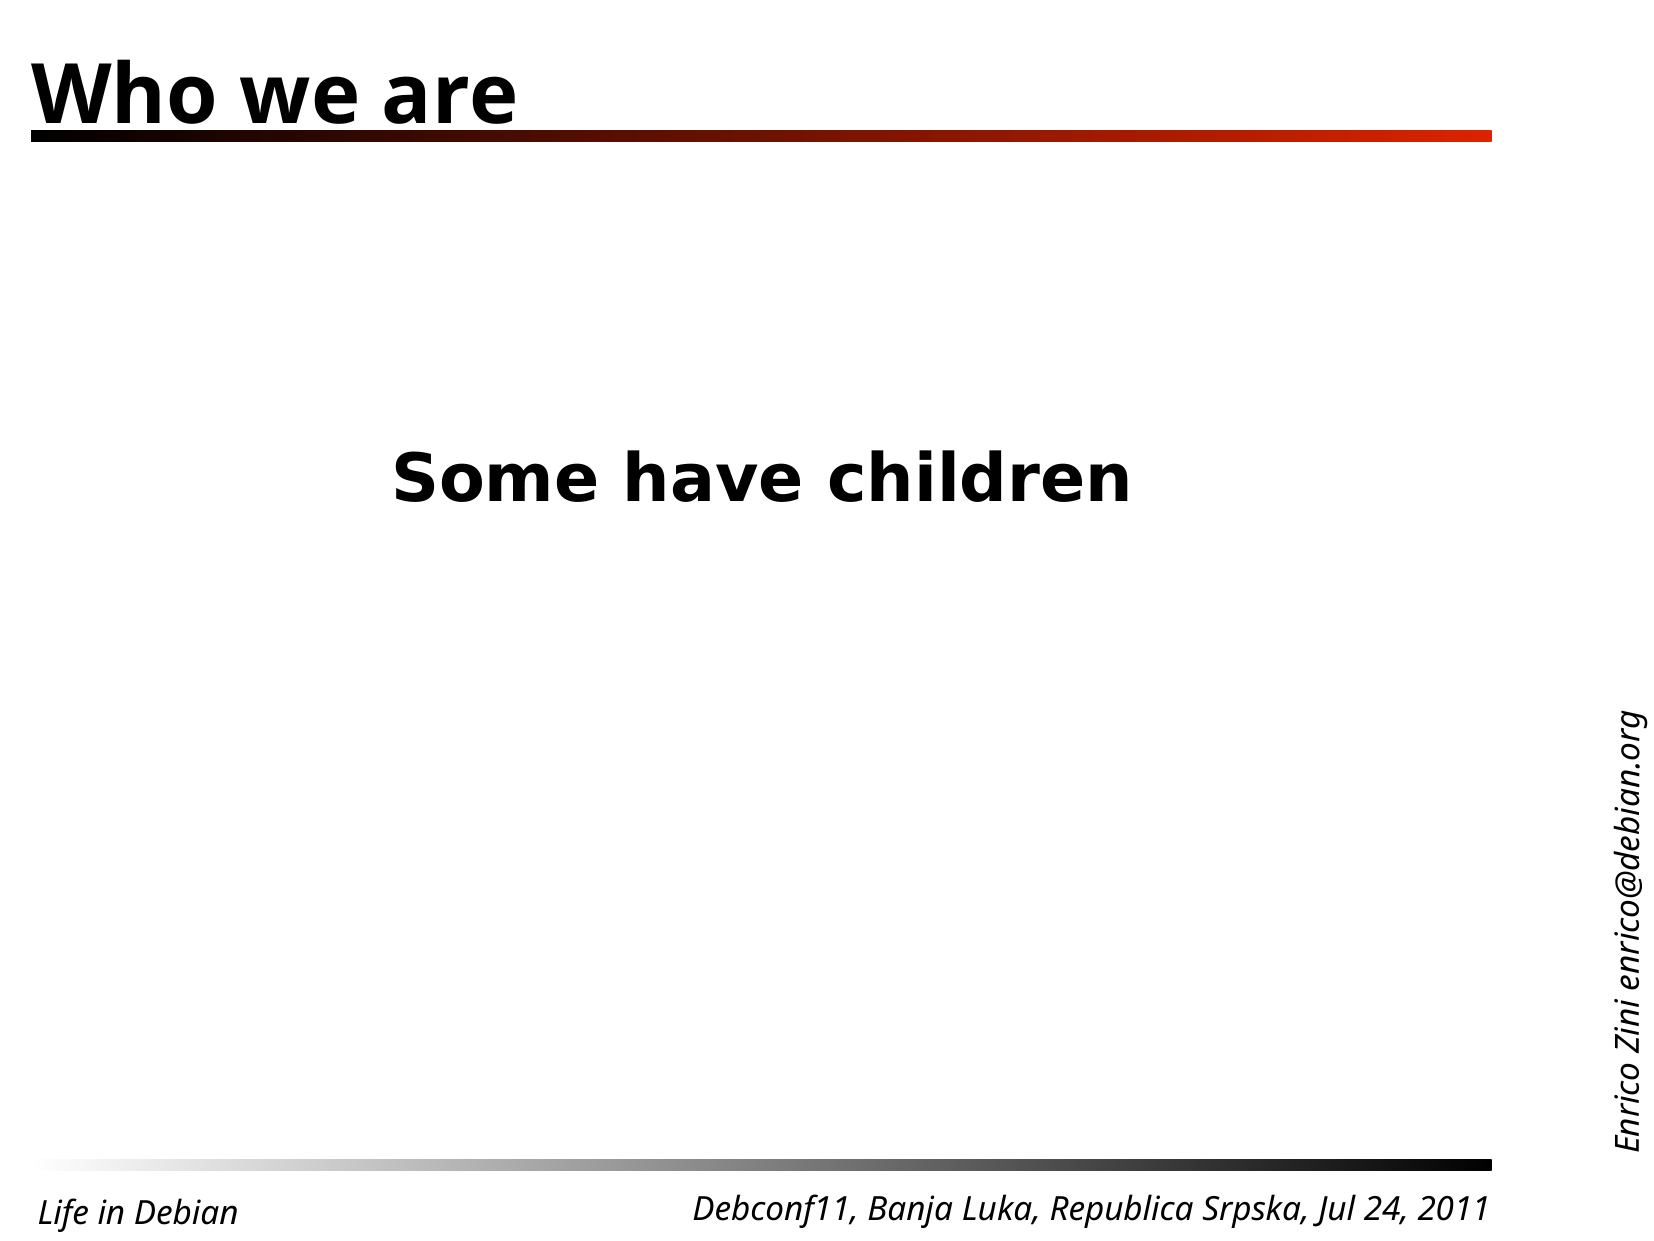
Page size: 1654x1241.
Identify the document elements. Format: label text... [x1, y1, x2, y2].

text_box Who we are [31, 34, 1438, 168]
text_box Some have children [30, 439, 1495, 517]
